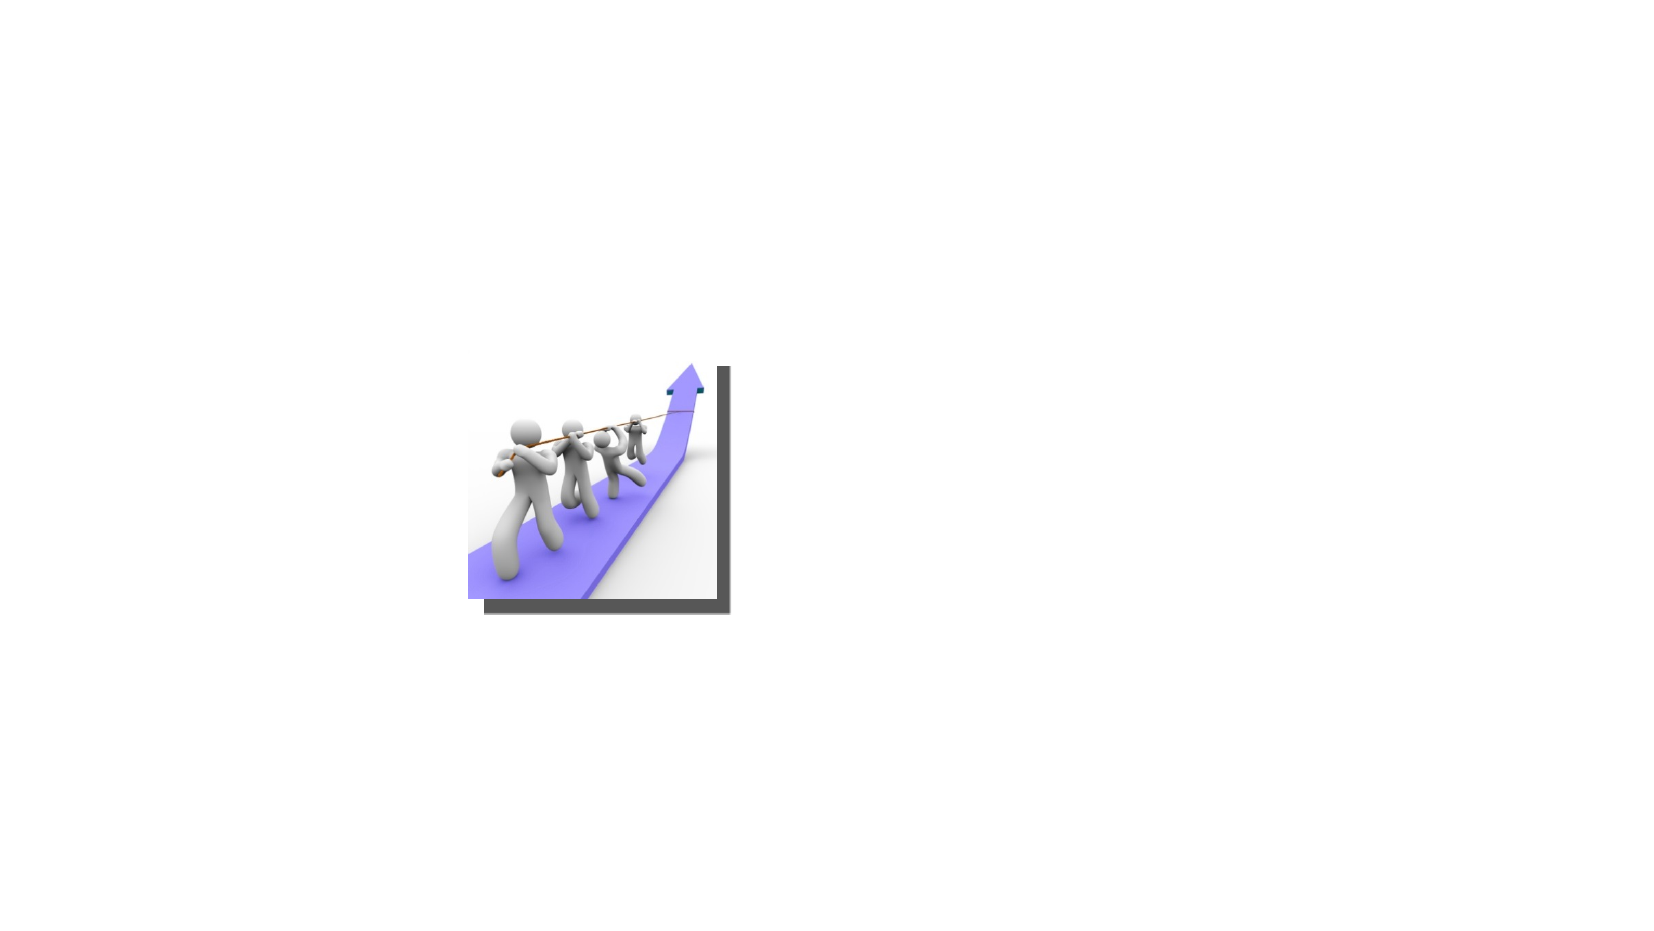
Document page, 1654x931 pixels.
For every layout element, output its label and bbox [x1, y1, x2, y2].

picture [468, 350, 717, 599]
